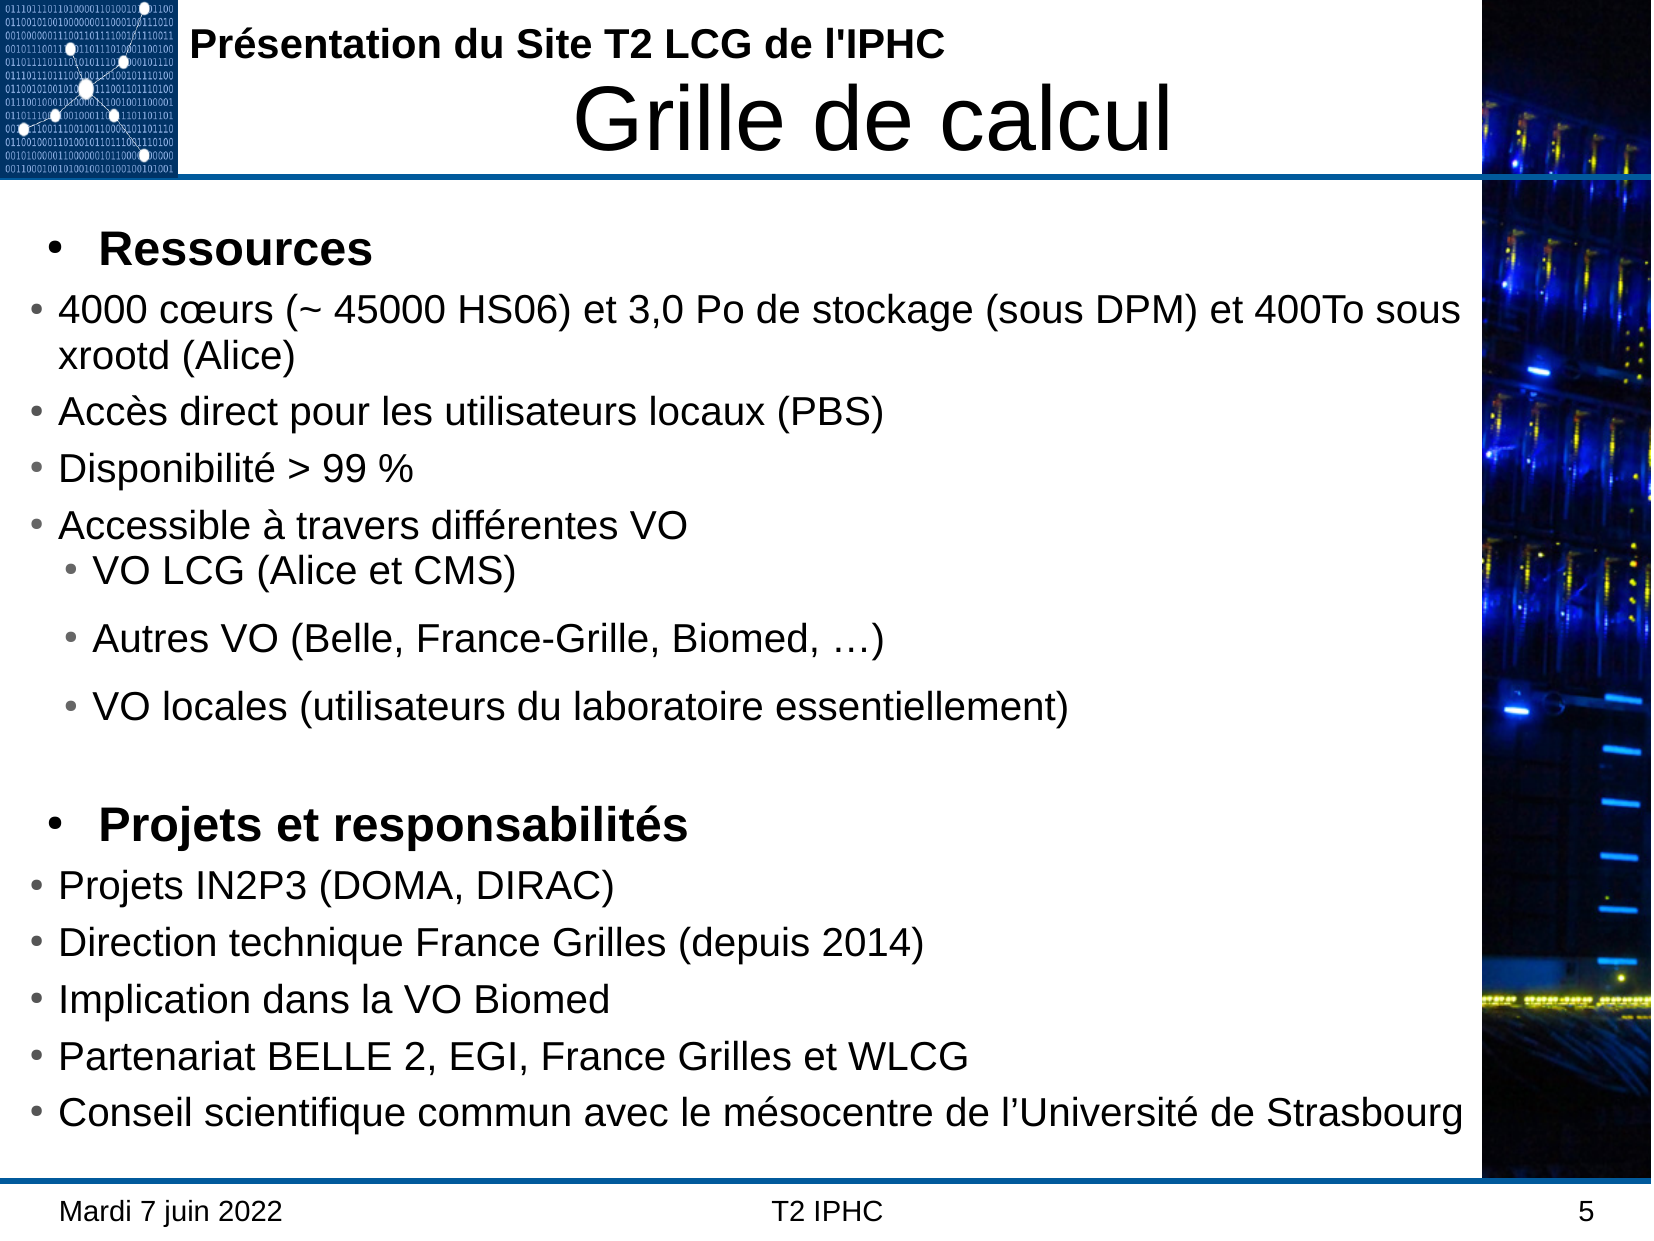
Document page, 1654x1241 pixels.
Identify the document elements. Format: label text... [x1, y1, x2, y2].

picture [1482, 180, 1651, 1178]
picture [1482, 0, 1651, 174]
list Ressources 4000 cœurs (~ 45000 HS06) et 3,0 Po de stockage (sous DPM) et 400To sous xrootd (Alice) Accès direct pour les utilisateurs locaux (PBS) Disponibilité > 99 % Accessible à travers différentes VO VO LCG (Alice et CMS) Autres VO (Belle, France-Grille, Biomed, …) VO locales (utilisateurs du laboratoire essentiellement) Projets et responsabilités Projets IN2P3 (DOMA, DIRAC) Direction technique France Grilles (depuis 2014) Implication dans la VO Biomed Partenariat BELLE 2, EGI, France Grilles et WLCG Conseil scientifique commun avec le mésocentre de l’Université de Strasbourg [29, 221, 1485, 1152]
title Grille de calcul [177, 67, 1571, 171]
picture [0, 0, 178, 178]
